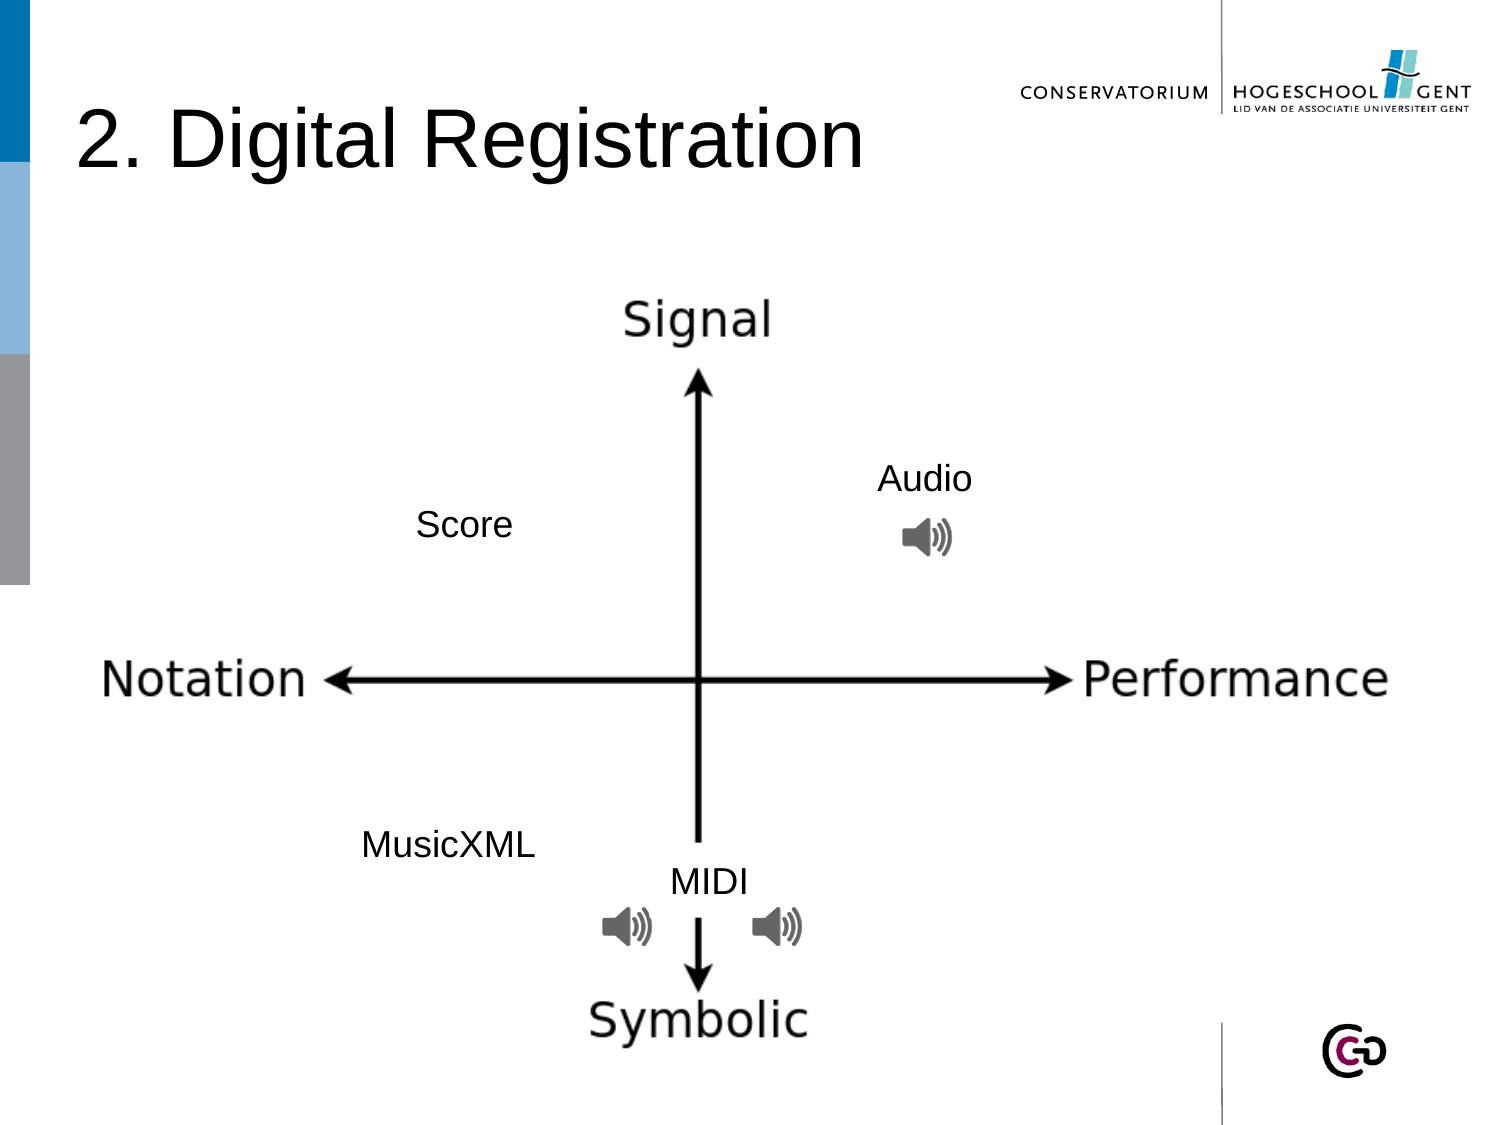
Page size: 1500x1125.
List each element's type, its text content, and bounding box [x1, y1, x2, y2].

picture [0, 162, 30, 585]
picture [100, 290, 1410, 1090]
picture [1425, 50, 1471, 112]
text_box Score [400, 496, 529, 554]
text_box MIDI [655, 853, 764, 910]
text_box [649, 842, 762, 918]
text_box Audio [862, 450, 988, 507]
title 2. Digital Registration [75, 44, 1425, 233]
text_box MusicXML [346, 815, 551, 873]
